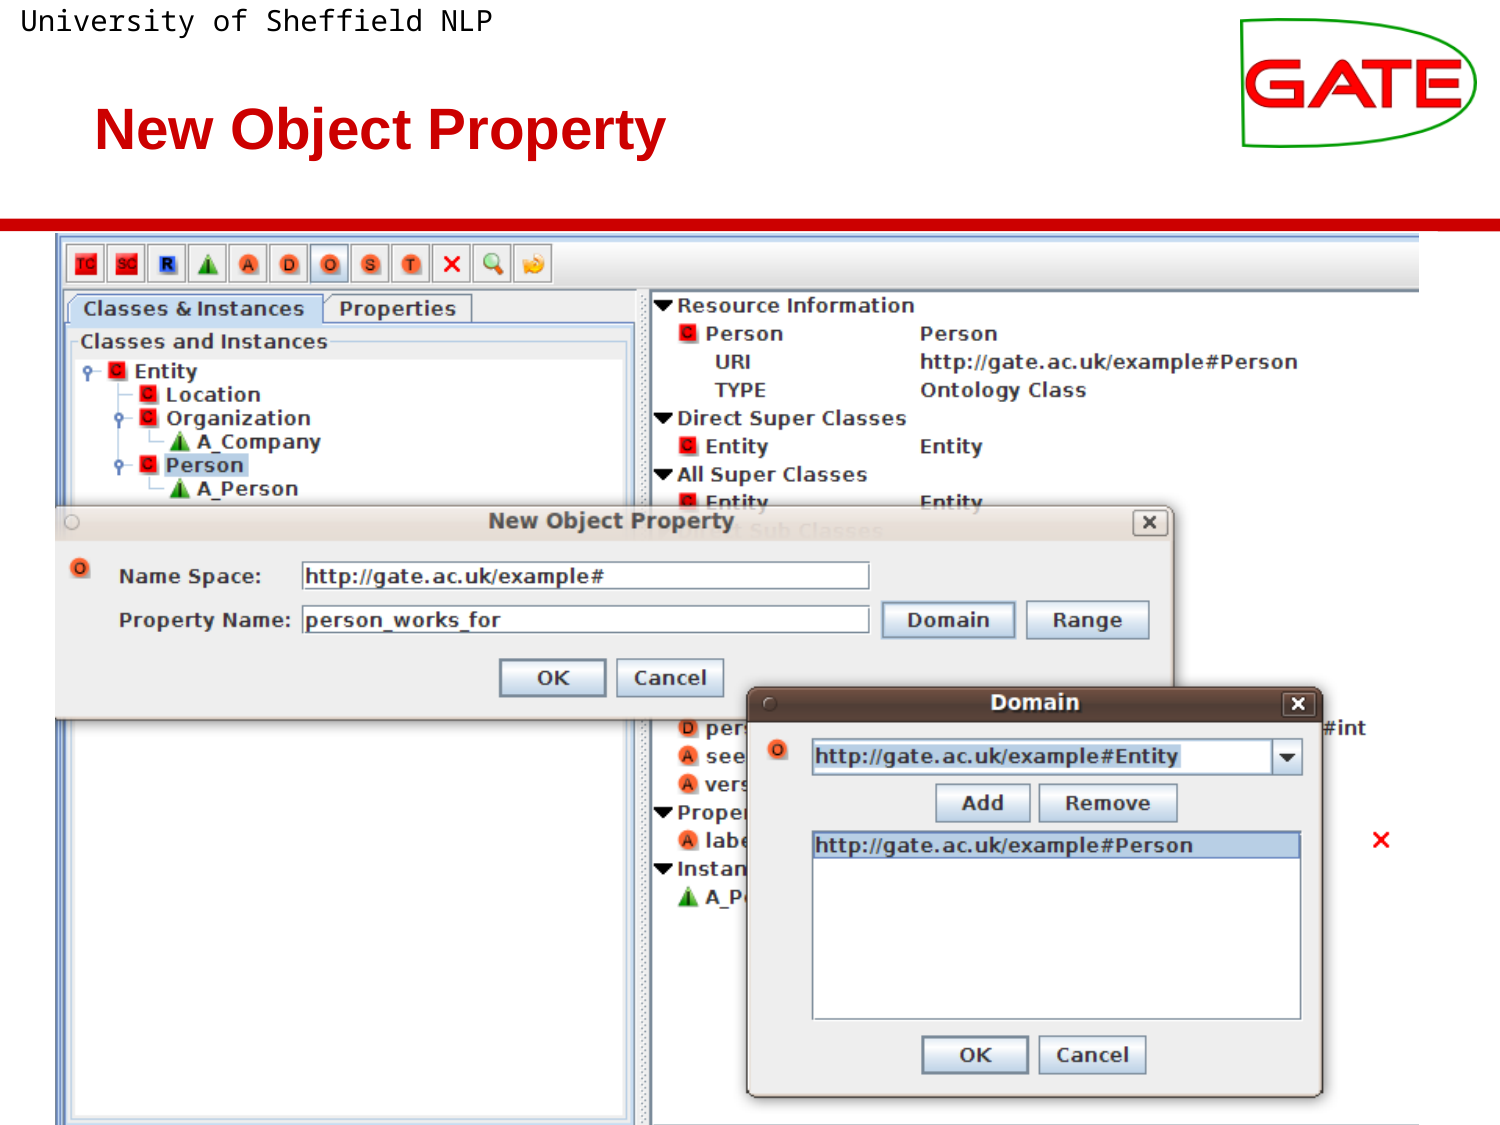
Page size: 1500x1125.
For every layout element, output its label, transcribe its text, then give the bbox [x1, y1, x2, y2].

picture [1240, 18, 1477, 148]
title New Object Property [79, 47, 1149, 212]
picture [55, 233, 1419, 1125]
